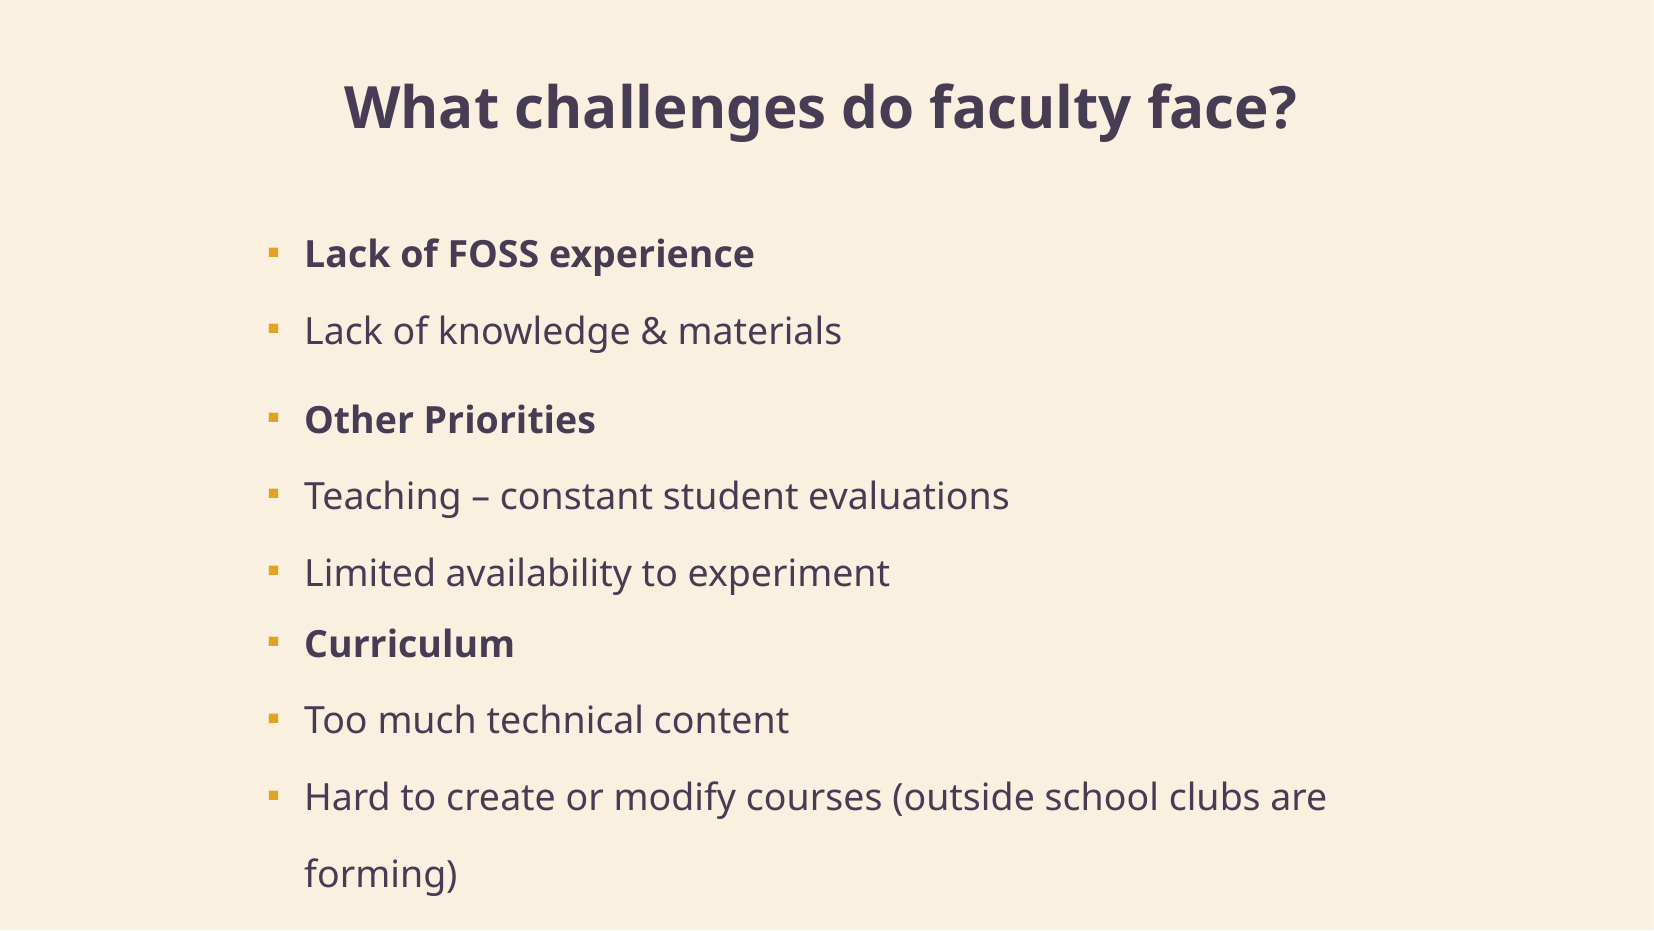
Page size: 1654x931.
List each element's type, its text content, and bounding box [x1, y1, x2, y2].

text_box Other Priorities Teaching – constant student evaluations Limited availability to experiment [253, 360, 1312, 556]
text_box What challenges do faculty face? [165, 59, 1477, 160]
text_box Lack of FOSS experience Lack of knowledge & materials [253, 194, 939, 337]
text_box Curriculum Too much technical content Hard to create or modify courses (outside school clubs are forming) Hard to align timelines & schedules [253, 584, 1430, 931]
